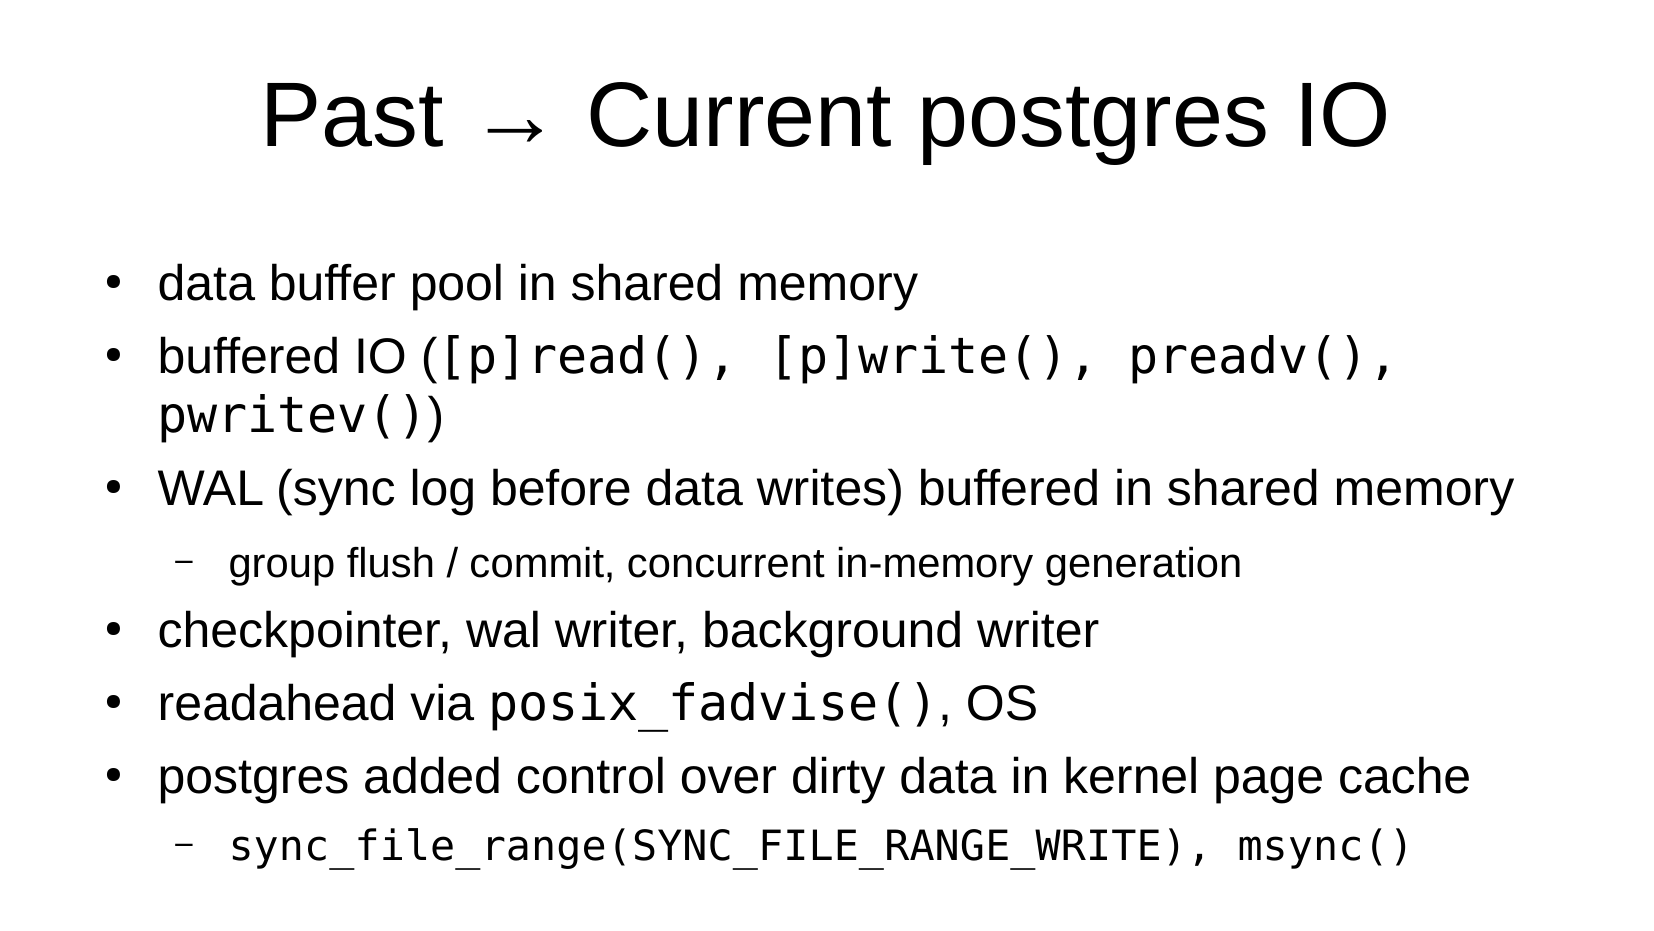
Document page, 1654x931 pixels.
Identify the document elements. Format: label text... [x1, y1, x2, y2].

title Past → Current postgres IO [82, 37, 1571, 193]
list data buffer pool in shared memory buffered IO ([p]read(), [p]write(), preadv(), pwritev()) WAL (sync log before data writes) buffered in shared memory group flush / commit, concurrent in-memory generation checkpointer, wal writer, background writer readahead via posix_fadvise(), OS postgres added control over dirty data in kernel page cache sync_file_range(SYNC_FILE_RANGE_WRITE), msync() [86, 255, 1576, 901]
